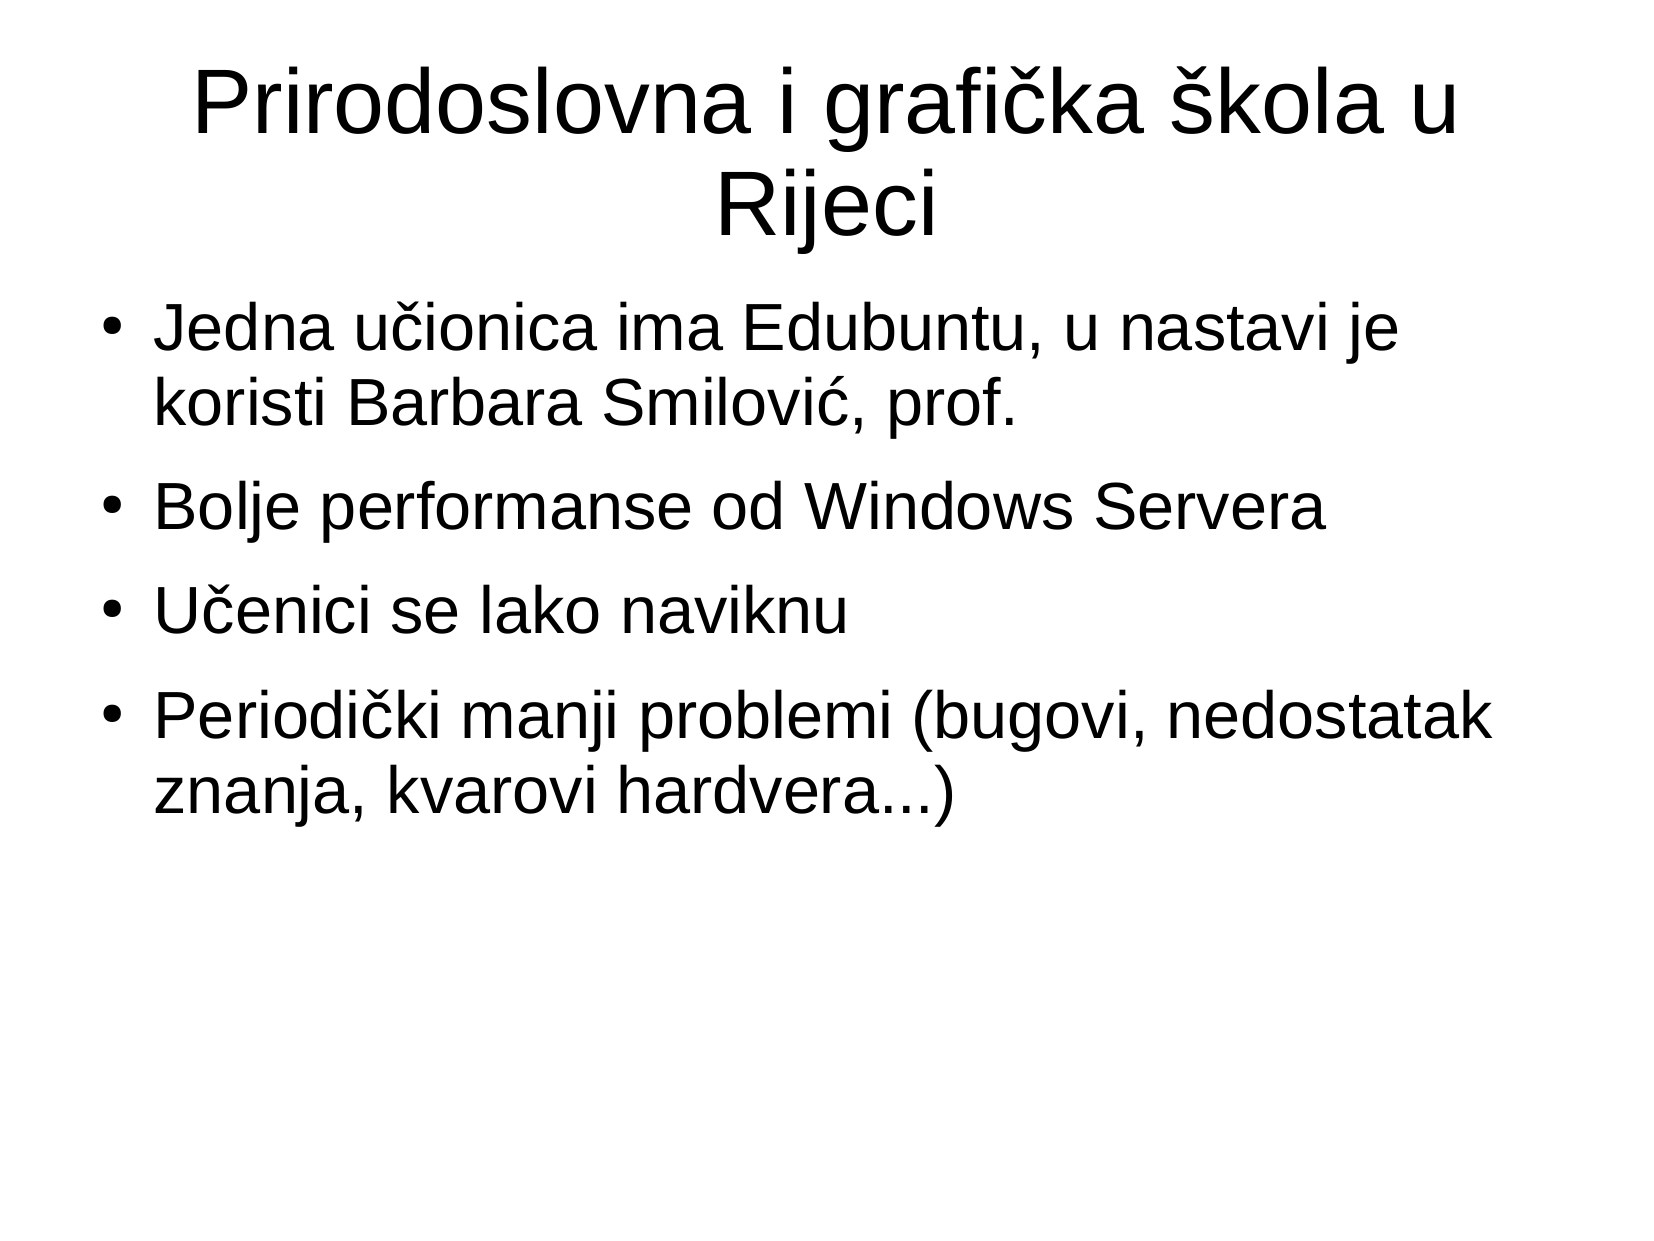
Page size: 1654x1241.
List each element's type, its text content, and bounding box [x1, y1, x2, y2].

list Jedna učionica ima Edubuntu, u nastavi je koristi Barbara Smilović, prof. Bolje performanse od Windows Servera Učenici se lako naviknu Periodički manji problemi (bugovi, nedostatak znanja, kvarovi hardvera...) [82, 290, 1571, 1010]
title Prirodoslovna i grafička škola u Rijeci [82, 49, 1571, 257]
